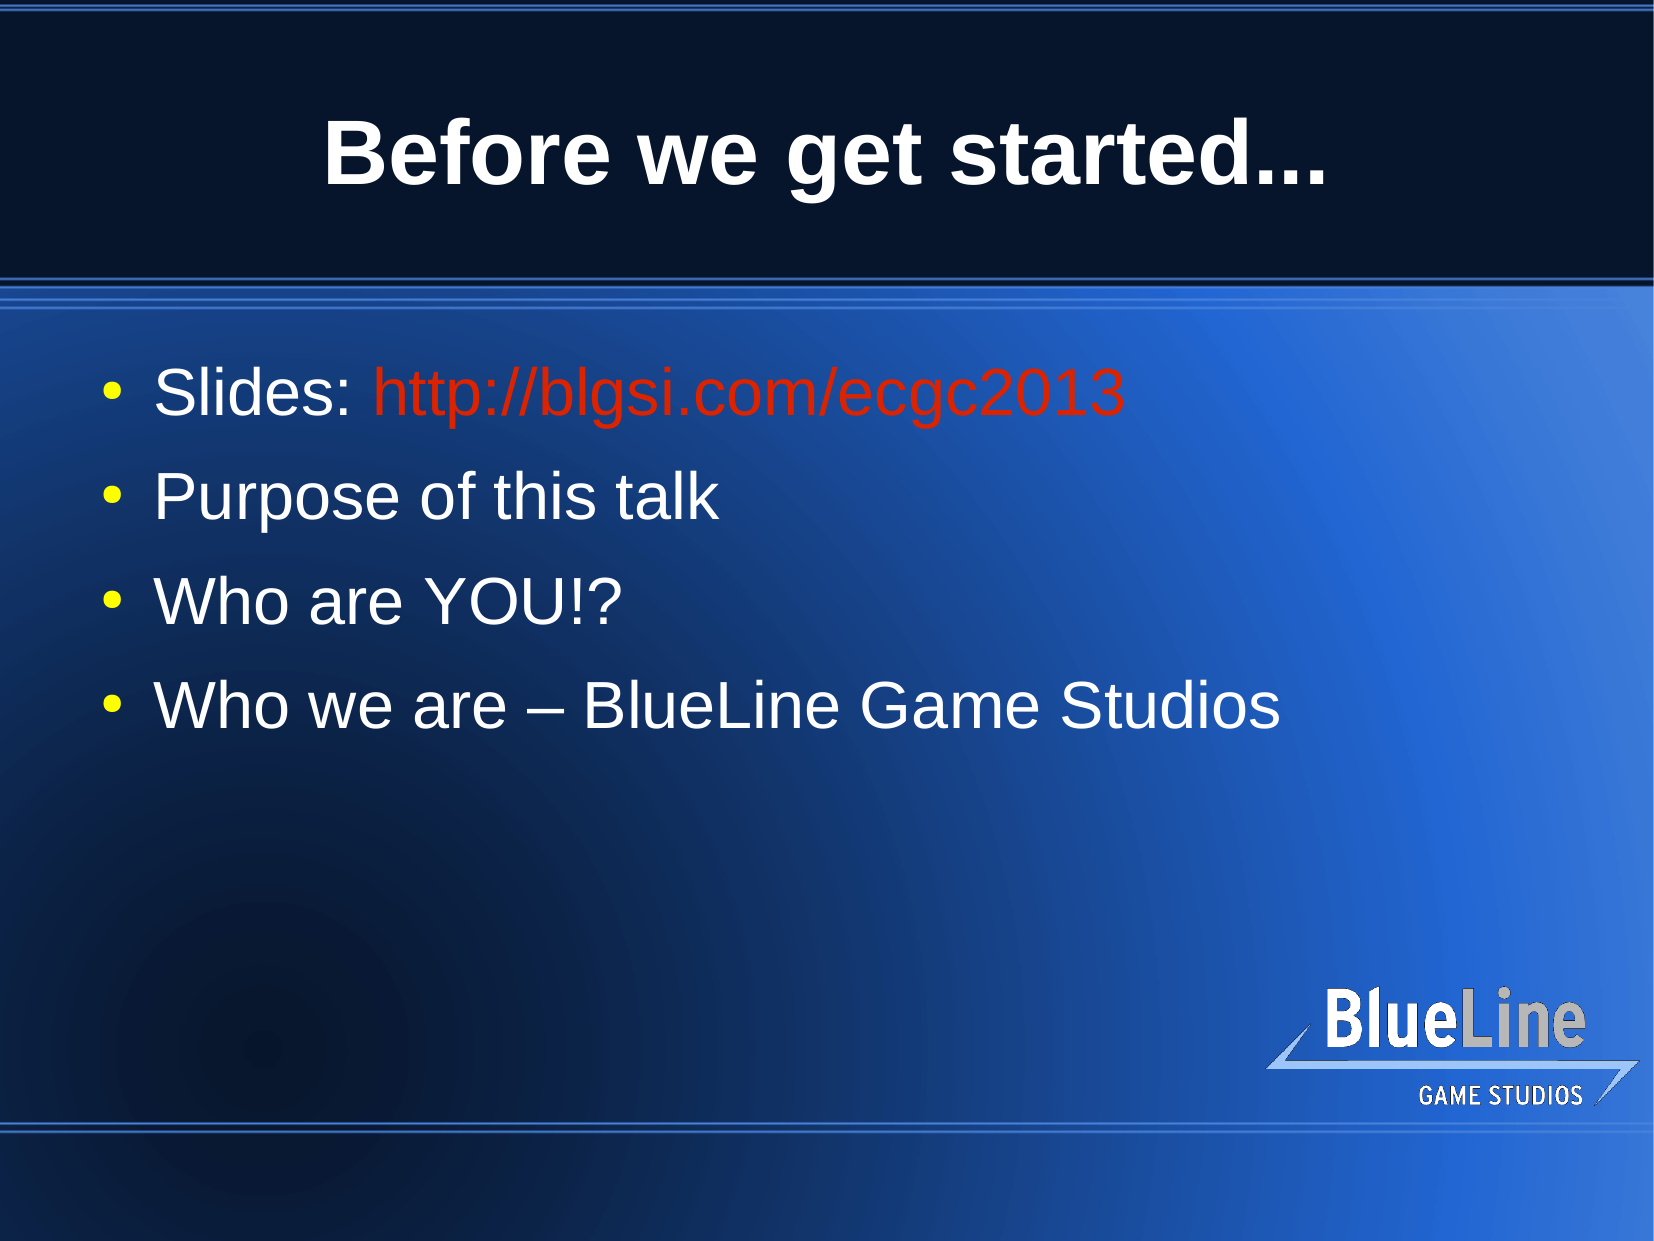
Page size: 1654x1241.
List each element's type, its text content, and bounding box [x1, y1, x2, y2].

title Before we get started... [82, 49, 1571, 257]
list Slides: http://blgsi.com/ecgc2013 Purpose of this talk Who are YOU!? Who we are – BlueLine Game Studios [82, 355, 1571, 1043]
picture [0, 0, 1654, 1241]
